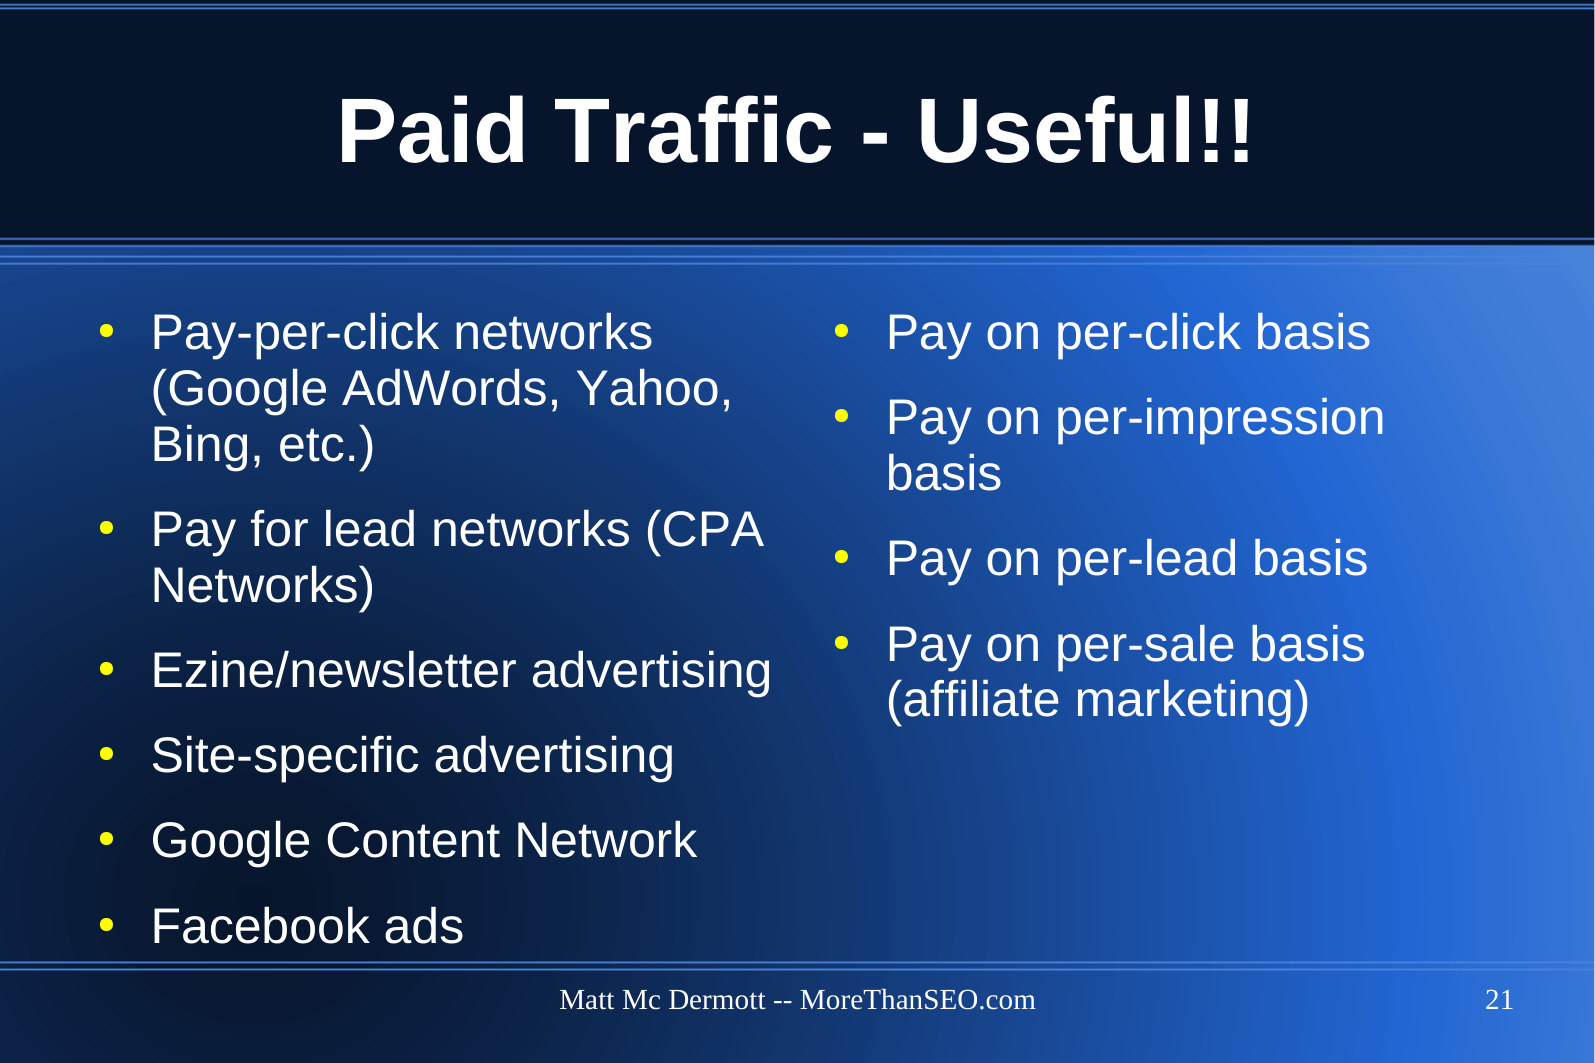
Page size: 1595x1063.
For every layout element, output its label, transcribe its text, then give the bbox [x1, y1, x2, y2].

title Paid Traffic - Useful!! [79, 42, 1515, 220]
picture [0, 0, 1595, 1063]
list Pay-per-click networks (Google AdWords, Yahoo, Bing, etc.) Pay for lead networks (CPA Networks) Ezine/newsletter advertising Site-specific advertising Google Content Network Facebook ads [79, 304, 780, 954]
list Pay on per-click basis Pay on per-impression basis Pay on per-lead basis Pay on per-sale basis (affiliate marketing) [814, 304, 1516, 907]
